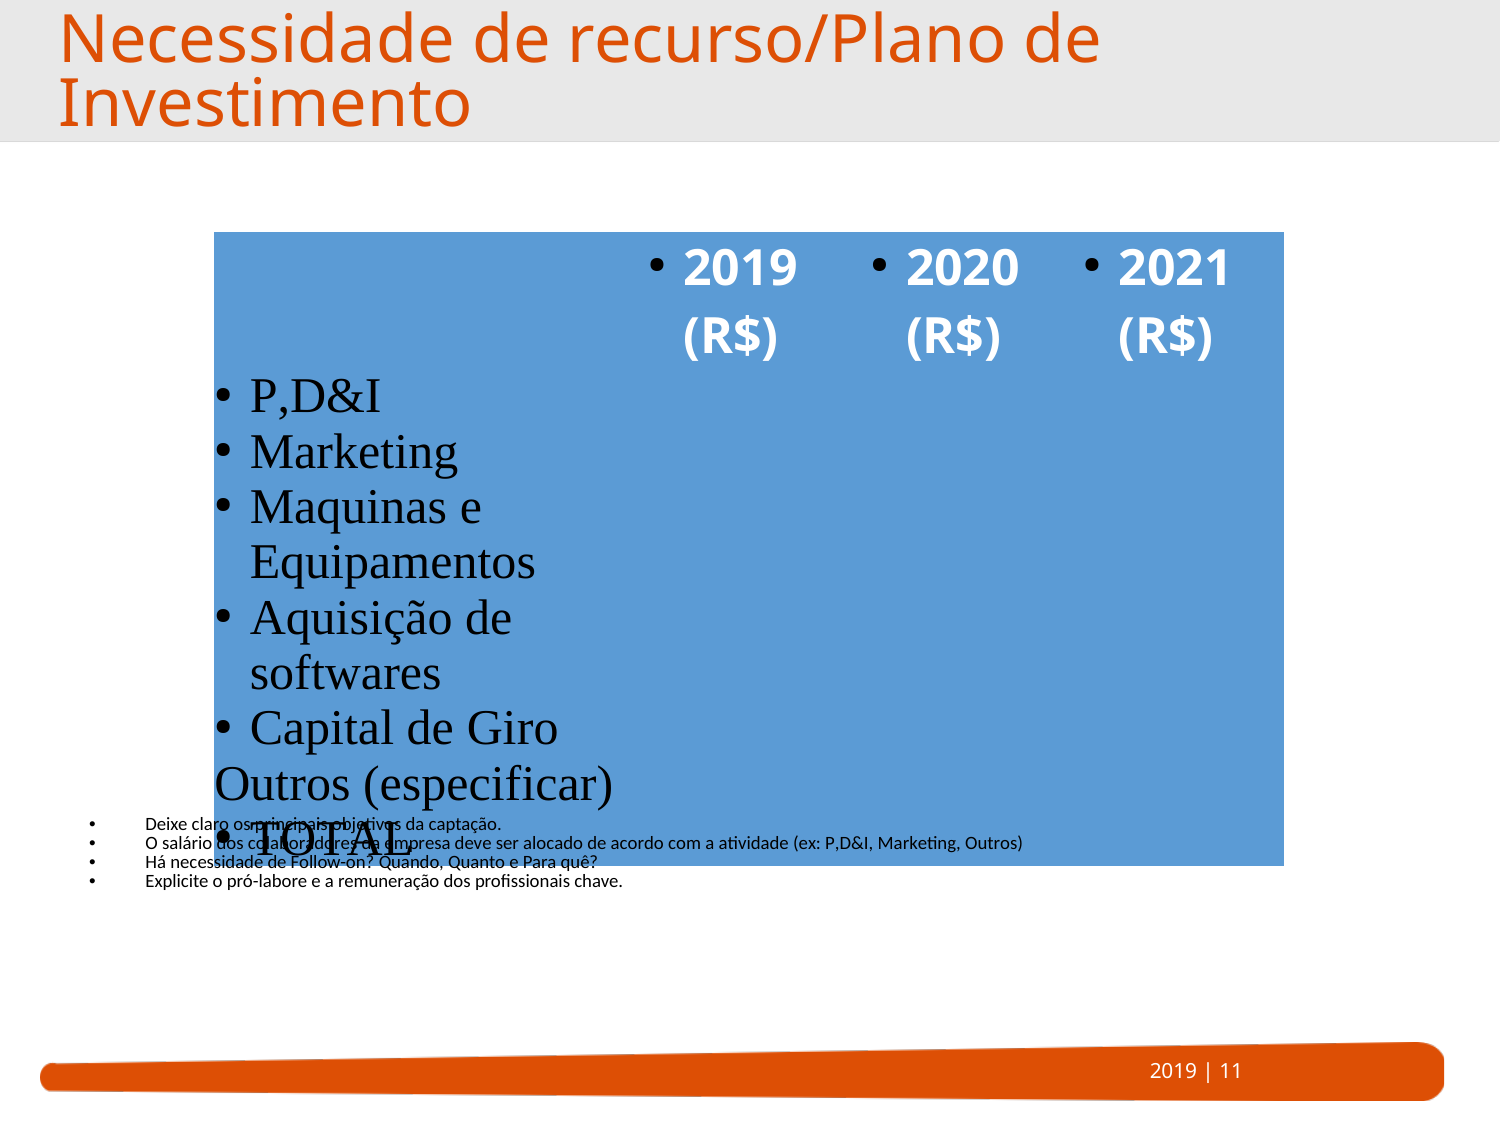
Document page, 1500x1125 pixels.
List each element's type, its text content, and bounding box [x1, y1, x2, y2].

table_cell [648, 700, 871, 756]
table_cell [871, 590, 1083, 700]
table_header 2020 (R$) [871, 232, 1083, 368]
table_cell [648, 479, 871, 590]
table_cell [871, 424, 1083, 479]
table_cell [648, 590, 871, 700]
table_cell Marketing [214, 424, 648, 479]
table_cell P,D&I [214, 368, 648, 424]
table_cell [1083, 479, 1284, 590]
table_cell [1083, 700, 1284, 756]
text_box Deixe claro os principais objetivos da captação. O salário dos colaboradores da empresa deve ser alocado de acordo com a atividade (ex: P,D&I, Marketing, Outros) Há necessidade de Follow-on? Quando, Quanto e Para quê? Explicite o pró-labore e a remuneração dos profissionais chave. [74, 810, 1425, 1024]
table_cell Capital de Giro [214, 700, 648, 756]
table_header [214, 232, 648, 368]
table_cell [871, 479, 1083, 590]
table_cell [871, 756, 1083, 810]
table_cell [648, 756, 871, 810]
table_cell [648, 368, 871, 424]
table_cell Outros (especificar) [214, 756, 648, 810]
table_cell [1083, 424, 1284, 479]
table_cell [648, 424, 871, 479]
table_cell Maquinas e Equipamentos [214, 479, 648, 590]
table_cell [1083, 590, 1284, 700]
table_cell [871, 368, 1083, 424]
table_cell [1083, 368, 1284, 424]
table_header 2021 (R$) [1083, 232, 1284, 368]
table_cell Aquisição de softwares [214, 590, 648, 700]
table_cell [1083, 756, 1284, 810]
table_cell [871, 700, 1083, 756]
table_header 2019 (R$) [648, 232, 871, 368]
text_box Necessidade de recurso/Plano de Investimento [58, 2, 1440, 148]
